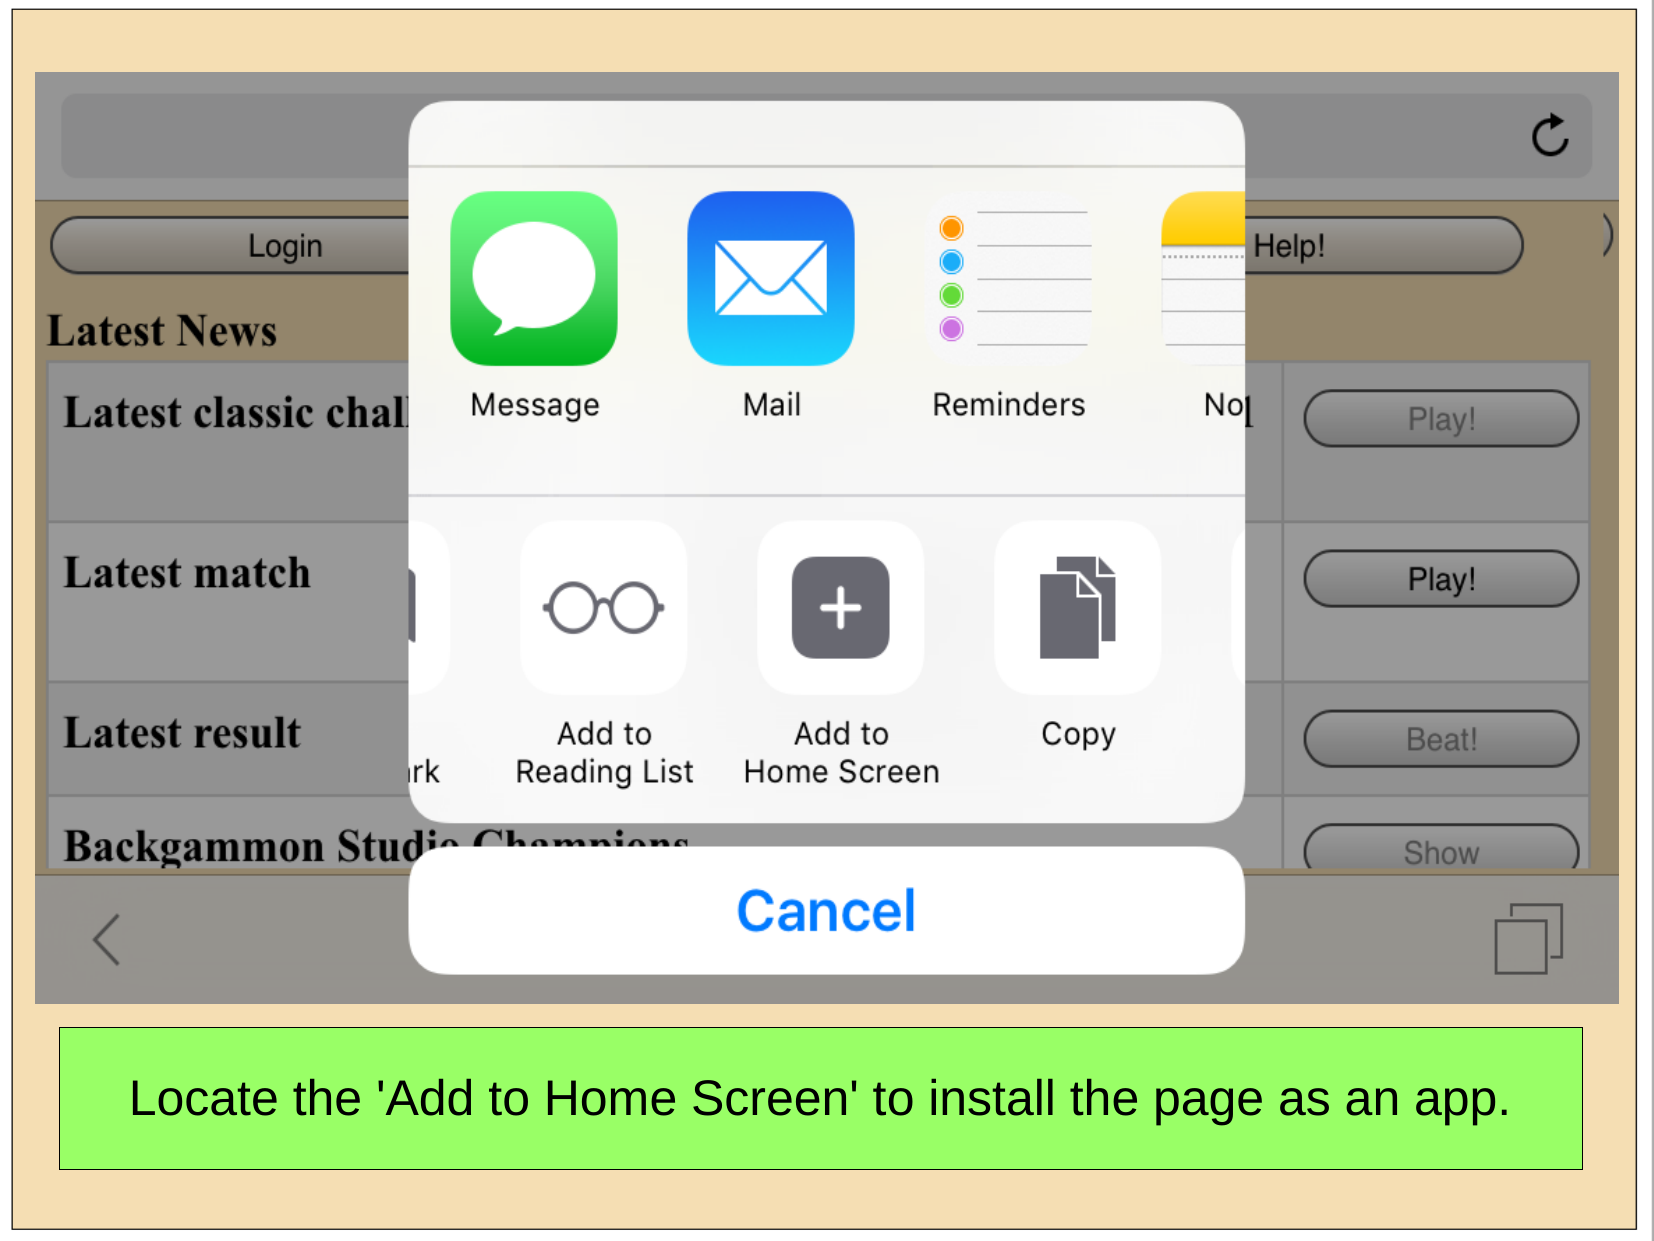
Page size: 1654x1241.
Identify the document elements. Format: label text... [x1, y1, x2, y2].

picture [0, 0, 1654, 1241]
text_box Locate the 'Add to Home Screen' to install the page as an app. [59, 1027, 1583, 1170]
